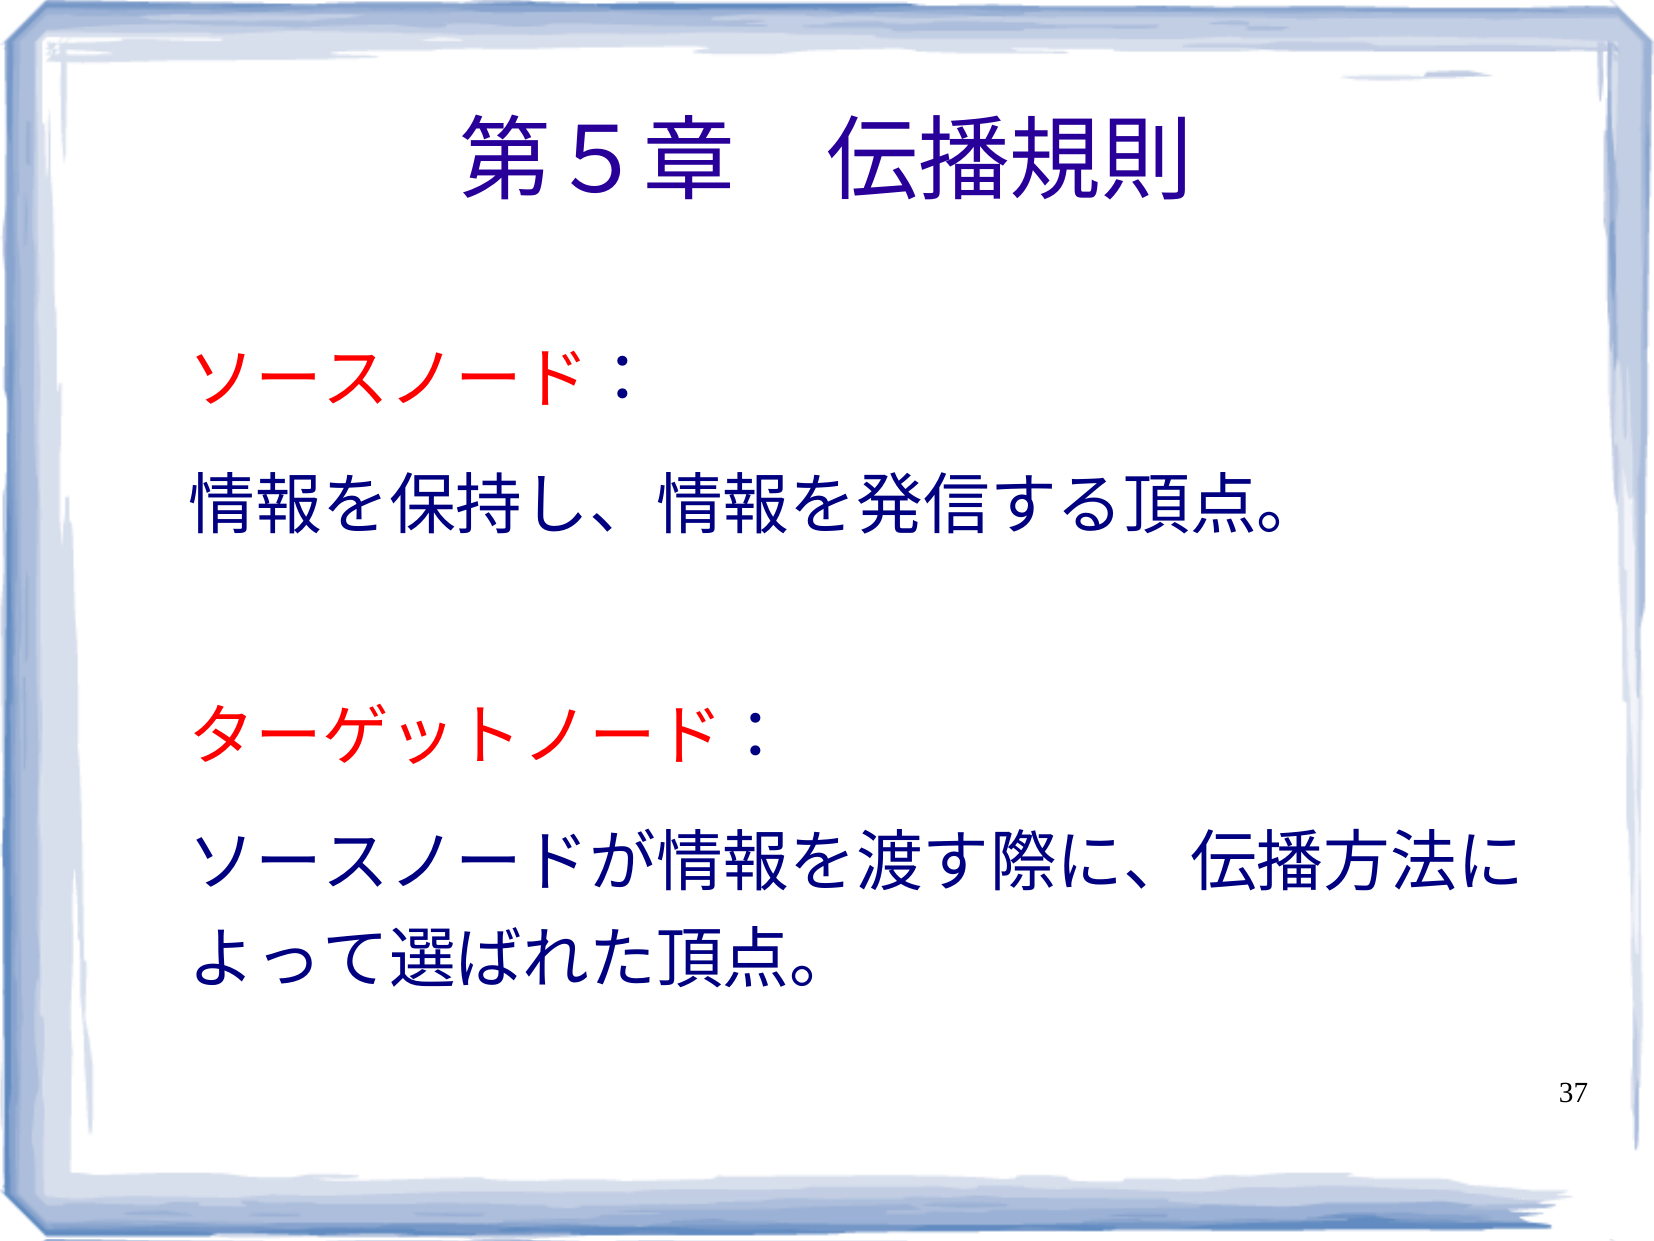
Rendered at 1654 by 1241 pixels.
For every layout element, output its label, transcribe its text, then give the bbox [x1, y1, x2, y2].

title 第５章 伝播規則 [82, 49, 1571, 257]
list ソースノード： 情報を保持し、情報を発信する頂点。 ターゲットノード： ソースノードが情報を渡す際に、伝播方法によって選ばれた頂点。 [118, 324, 1571, 1045]
picture [0, 0, 1654, 1241]
